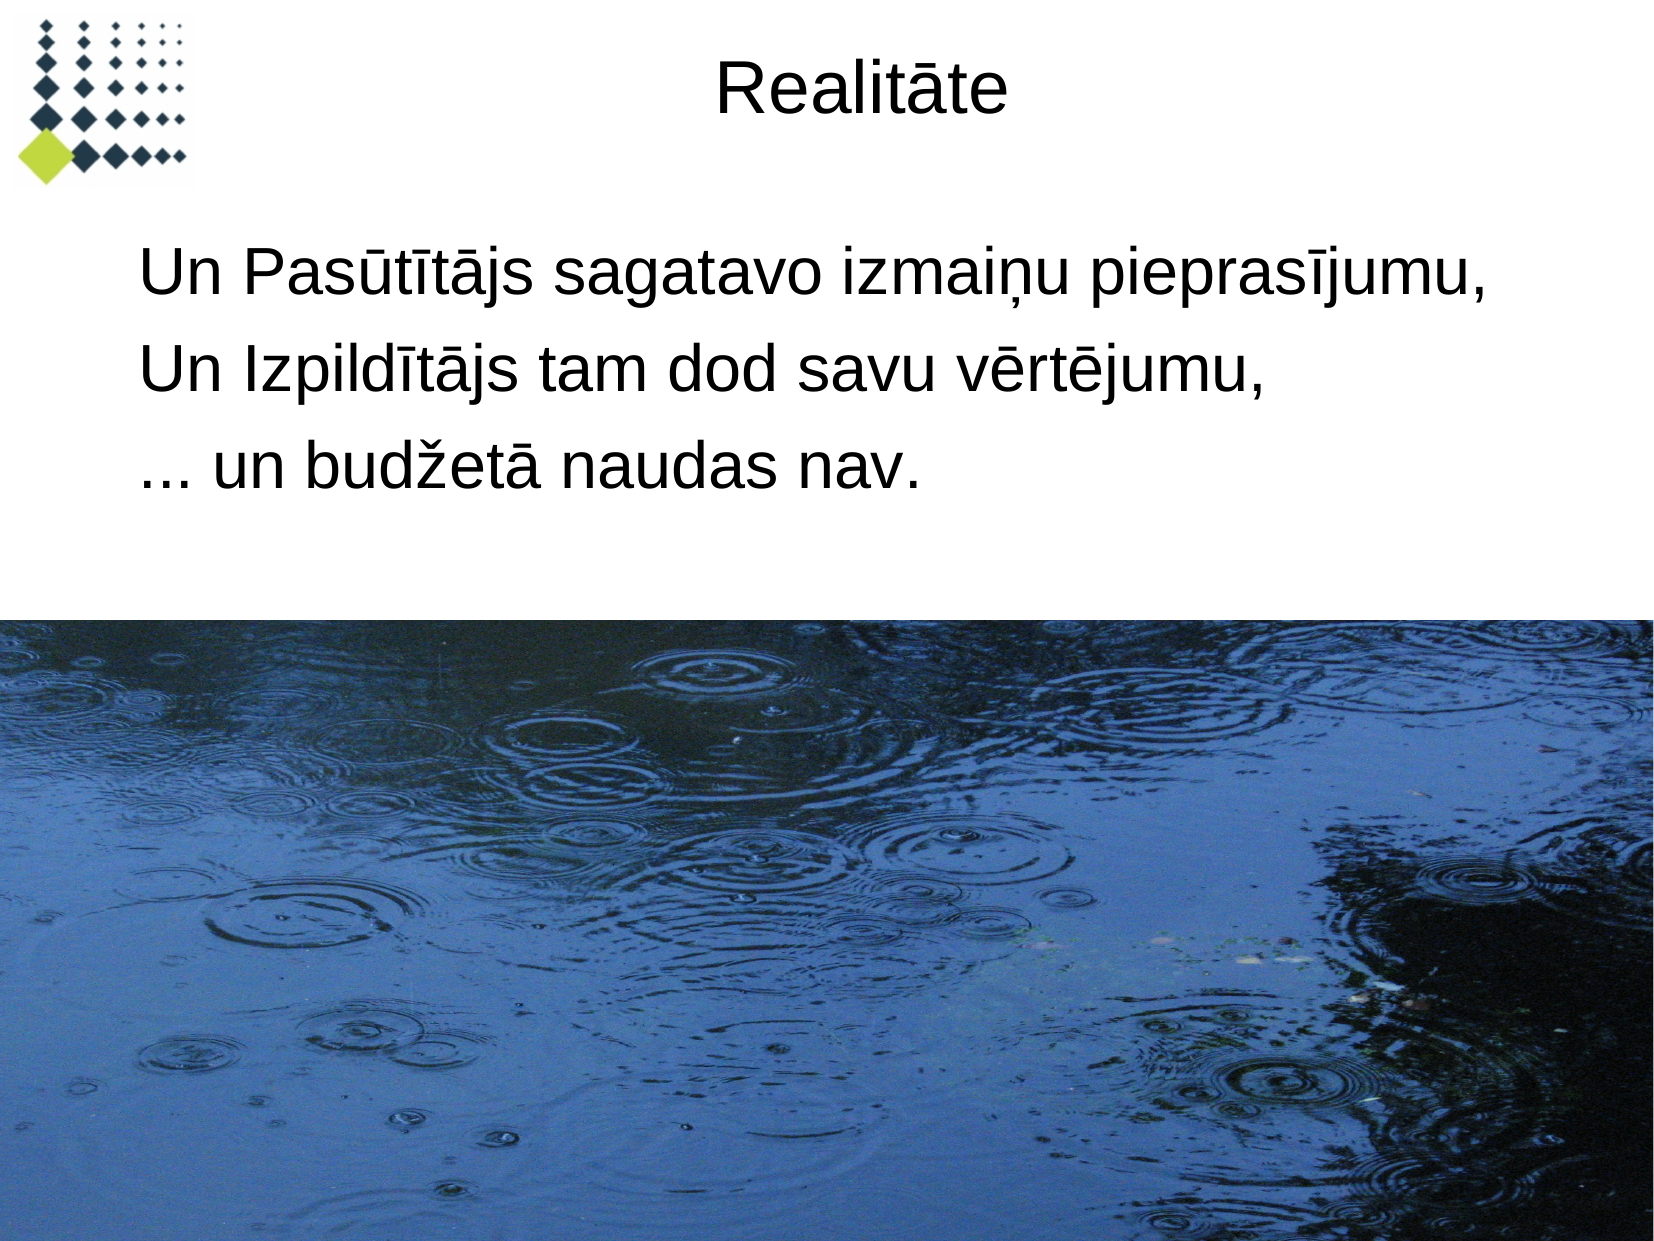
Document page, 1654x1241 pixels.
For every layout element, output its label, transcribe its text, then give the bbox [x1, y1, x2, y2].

picture [12, 12, 196, 189]
list Un Pasūtītājs sagatavo izmaiņu pieprasījumu, Un Izpildītājs tam dod savu vērtējumu, ... un budžetā naudas nav. [82, 236, 1569, 620]
title Realitāte [153, 41, 1571, 140]
picture [0, 620, 1654, 1241]
